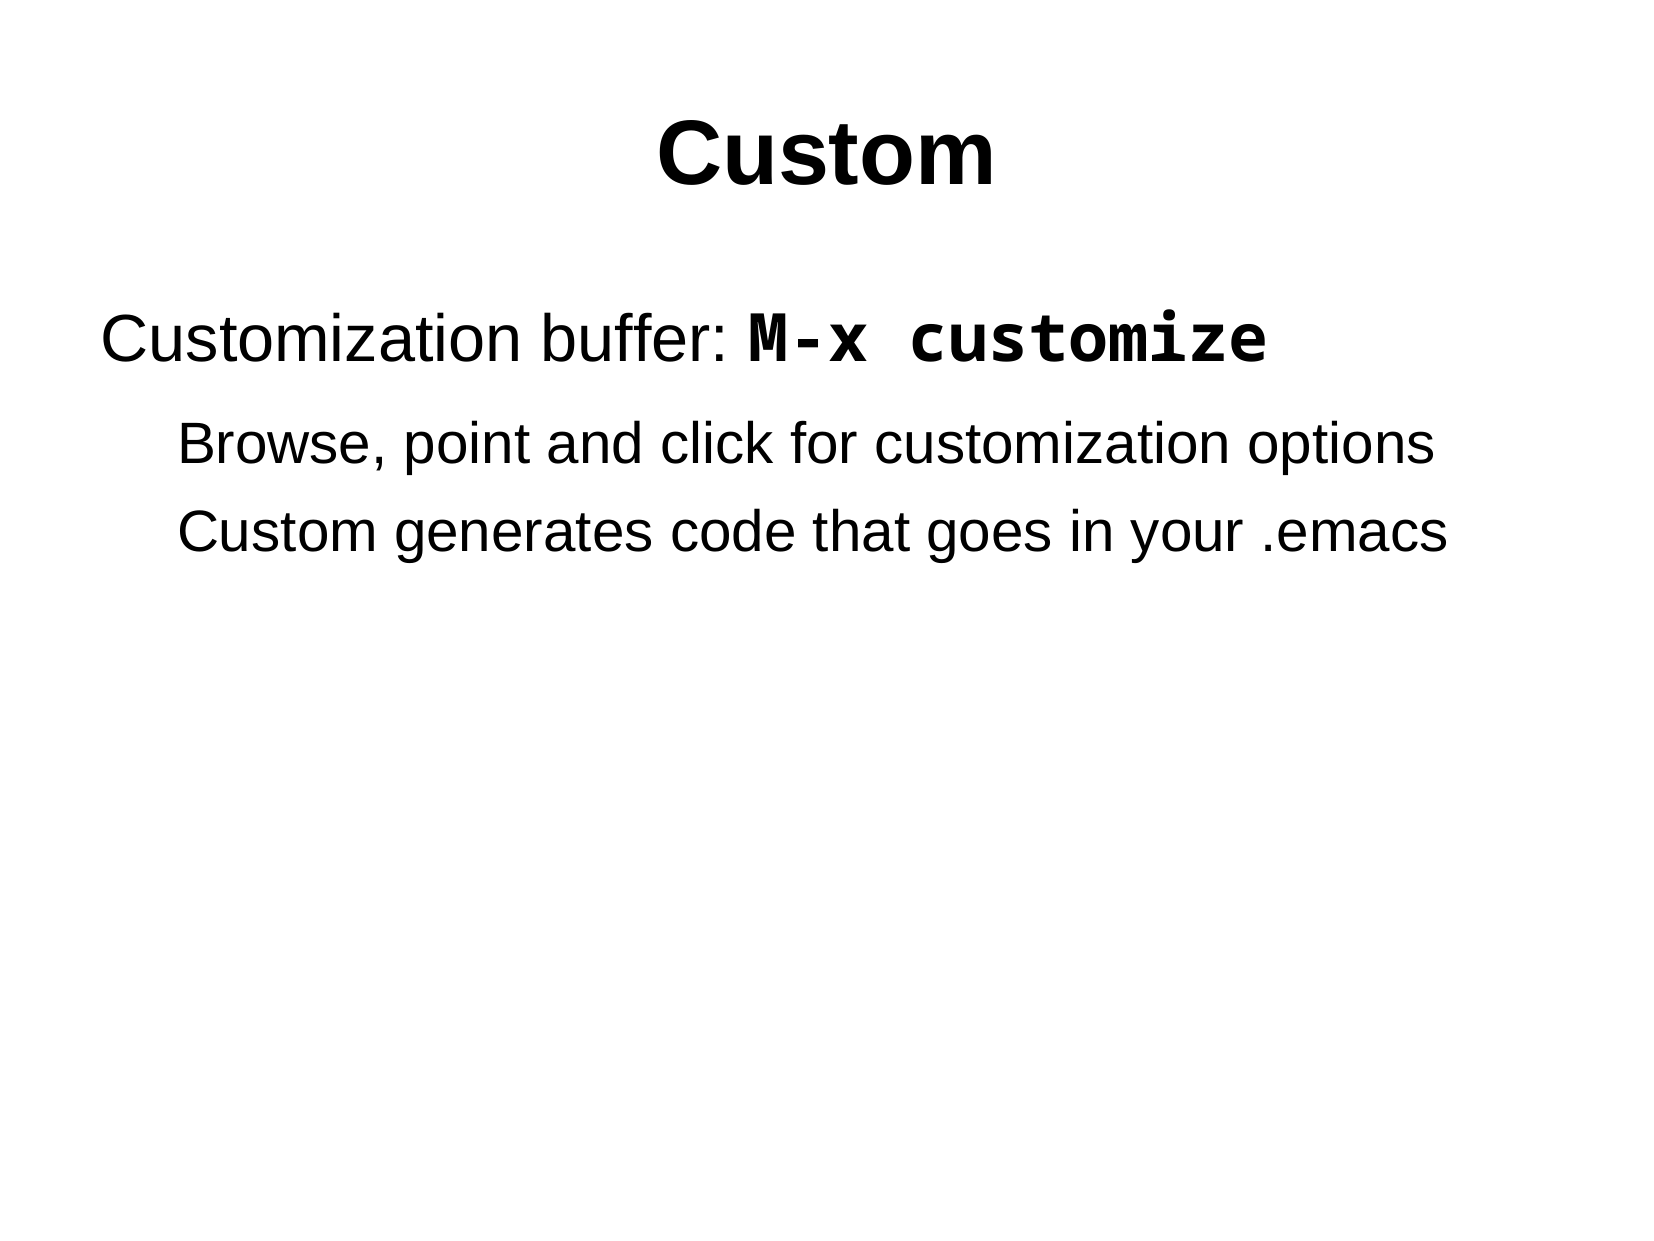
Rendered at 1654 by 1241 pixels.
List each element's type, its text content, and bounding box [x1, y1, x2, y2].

list Customization buffer: M-x customize Browse, point and click for customization options Custom generates code that goes in your .emacs [82, 290, 1571, 1094]
title Custom [82, 56, 1571, 250]
